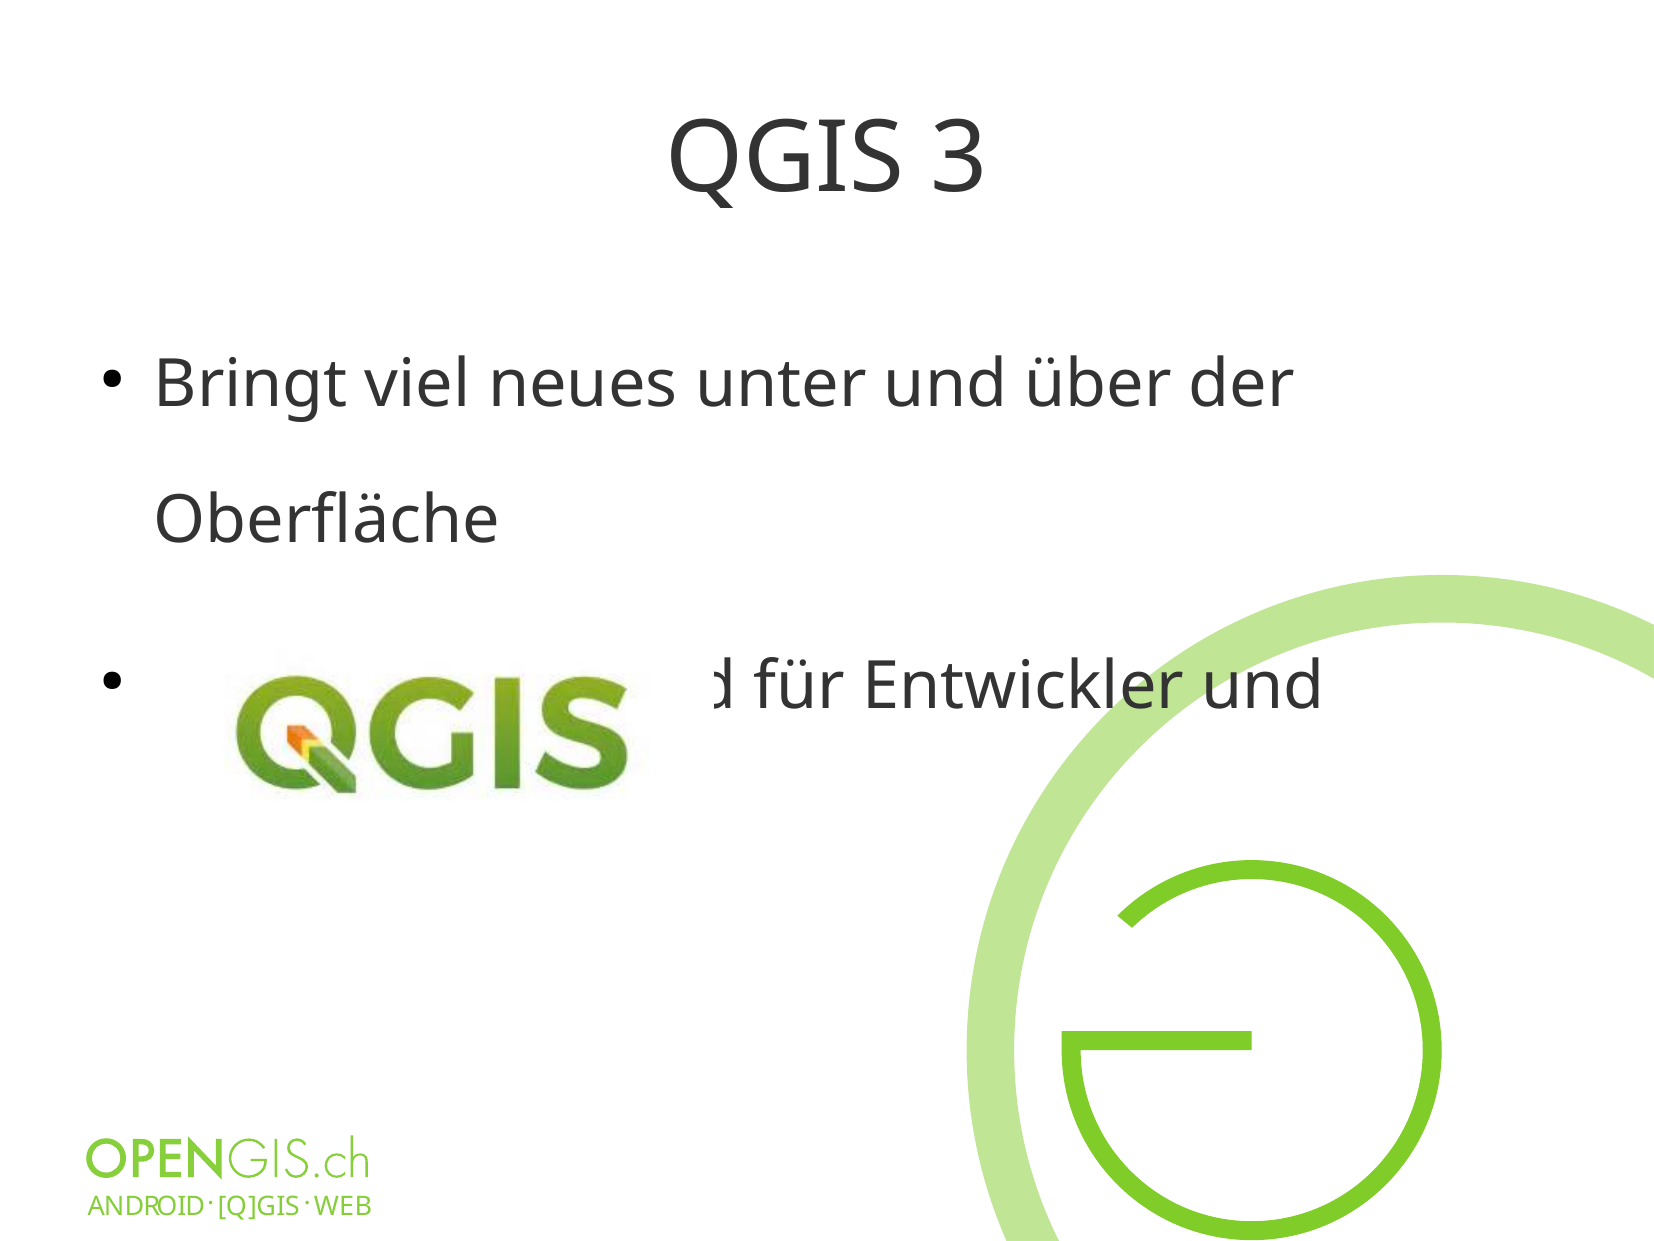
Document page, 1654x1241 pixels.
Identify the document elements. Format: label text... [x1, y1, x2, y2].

title QGIS 3 [82, 49, 1571, 257]
picture [150, 599, 714, 871]
list Bringt viel neues unter und über der Oberfläche Bedeutet Aufwand für Entwickler und Anwender [82, 290, 1571, 1010]
